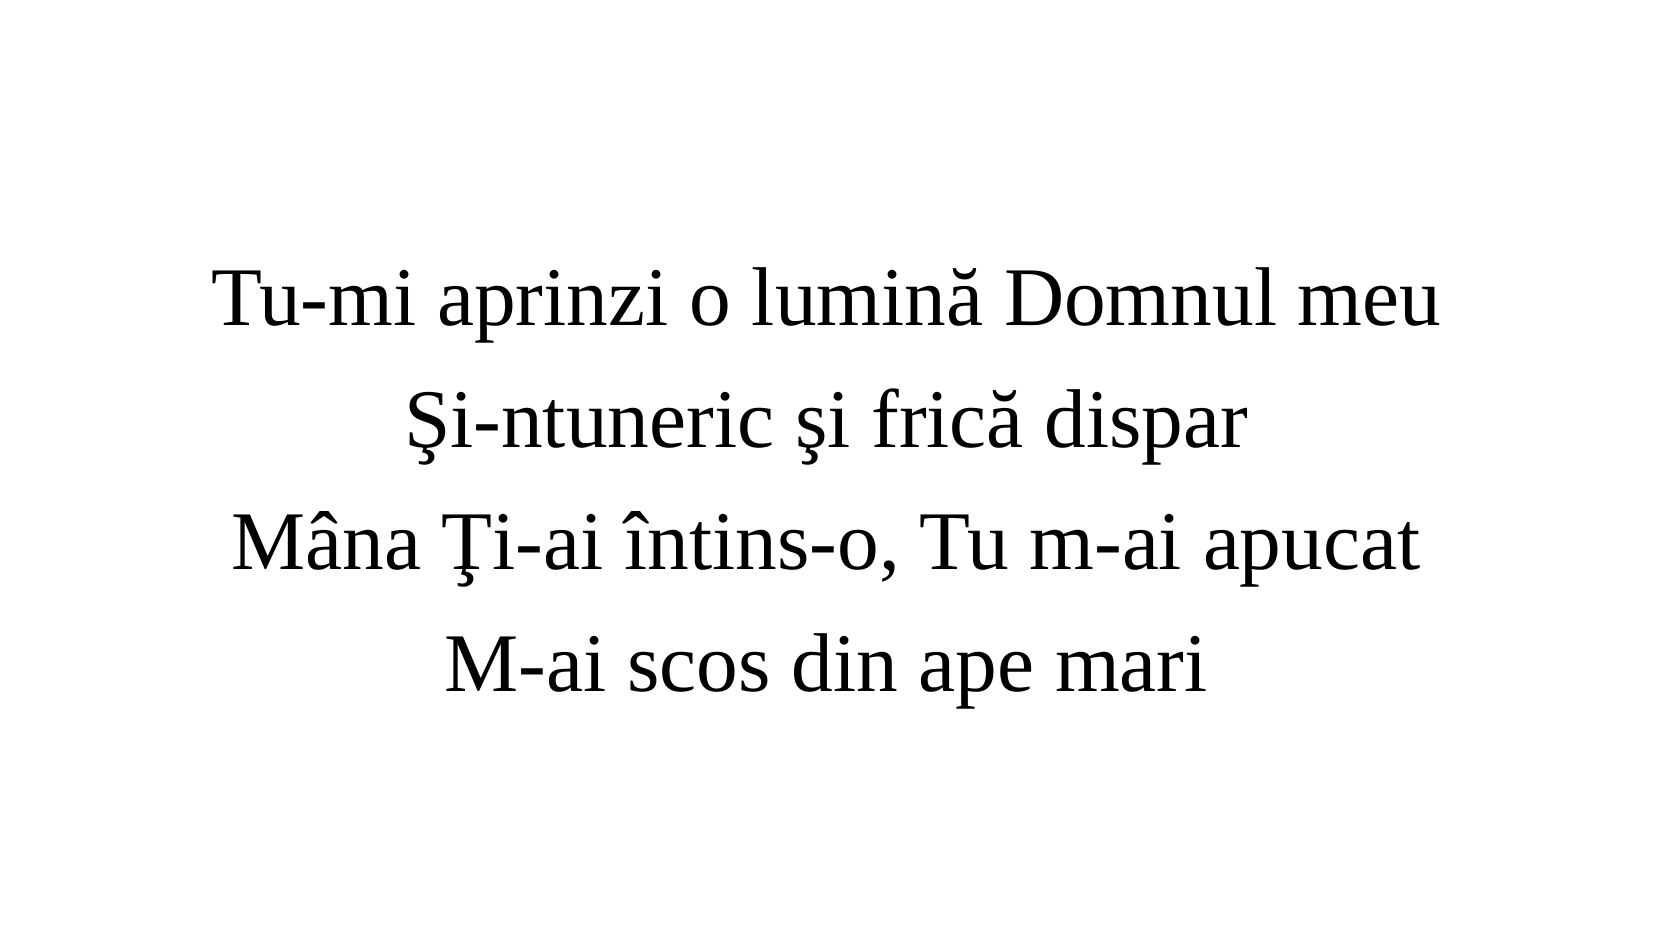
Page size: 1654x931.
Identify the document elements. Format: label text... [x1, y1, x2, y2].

subtitle Tu-mi aprinzi o lumină Domnul meu Şi-ntuneric şi frică dispar Mâna Ţi-ai întins-o, Tu m-ai apucat M-ai scos din ape mari [118, 238, 1536, 712]
